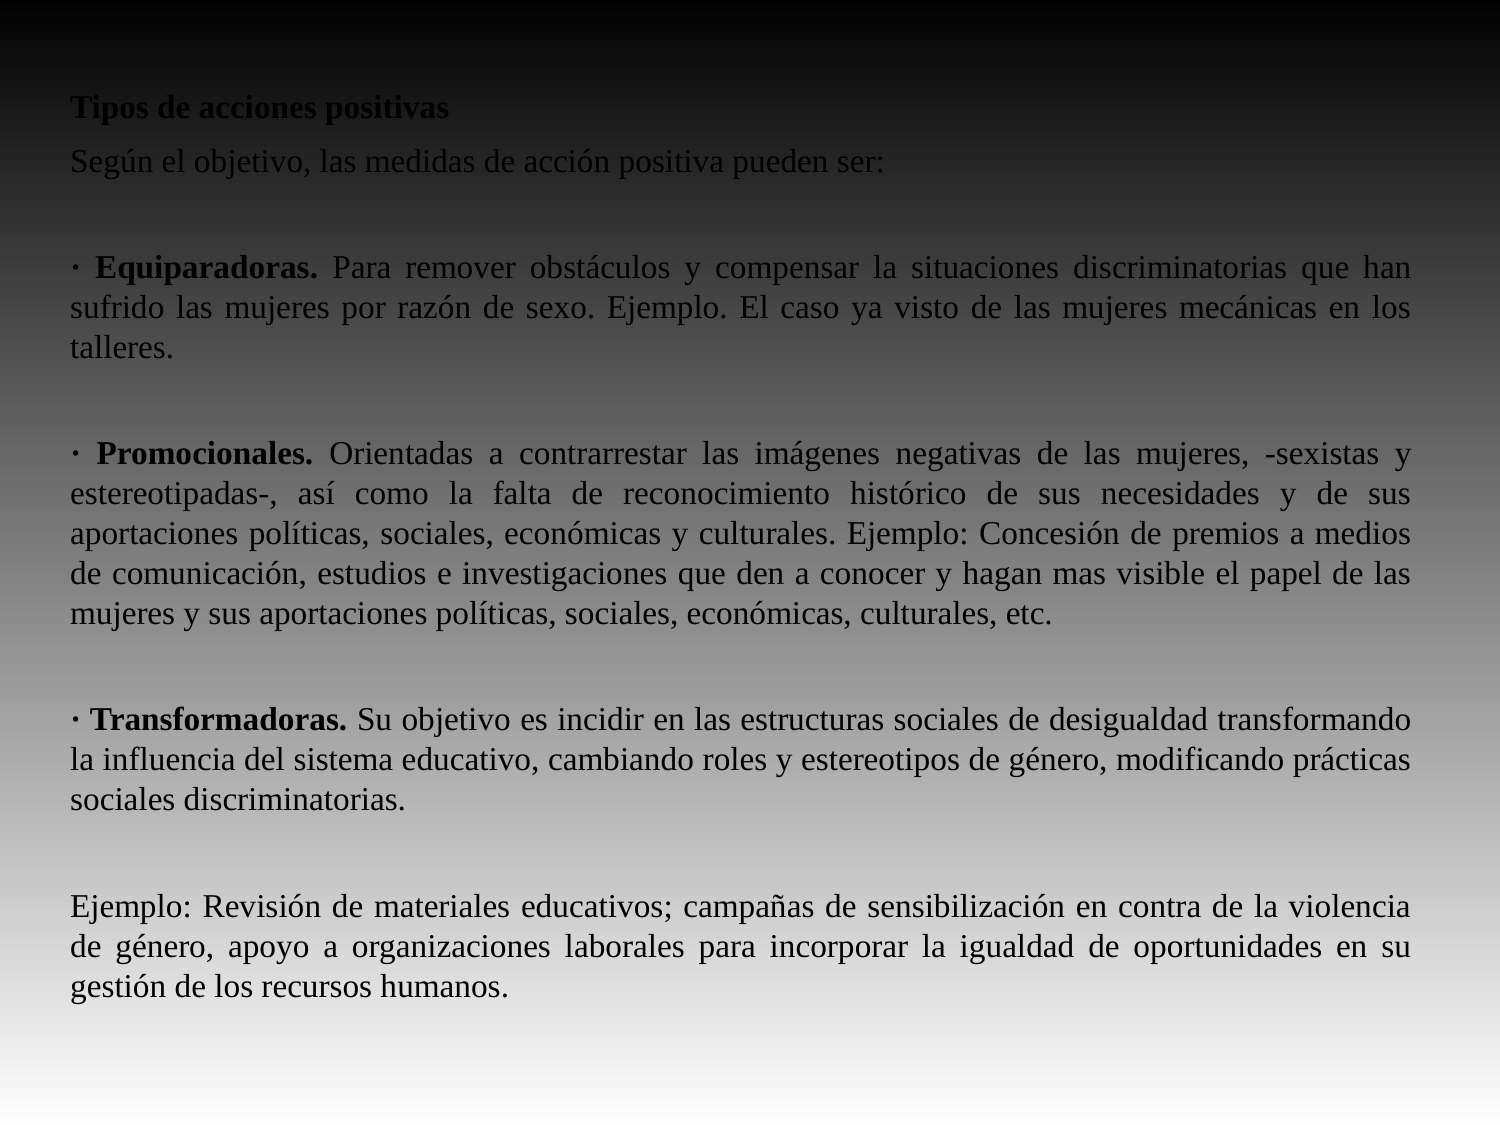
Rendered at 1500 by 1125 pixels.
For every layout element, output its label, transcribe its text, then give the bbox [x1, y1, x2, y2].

text_box Tipos de acciones positivas Según el objetivo, las medidas de acción positiva pueden ser: · Equiparadoras. Para remover obstáculos y compensar la situaciones discriminatorias que han sufrido las mujeres por razón de sexo. Ejemplo. El caso ya visto de las mujeres mecánicas en los talleres. · Promocionales. Orientadas a contrarrestar las imágenes negativas de las mujeres, -sexistas y estereotipadas-, así como la falta de reconocimiento histórico de sus necesidades y de sus aportaciones políticas, sociales, económicas y culturales. Ejemplo: Concesión de premios a medios de comunicación, estudios e investigaciones que den a conocer y hagan mas visible el papel de las mujeres y sus aportaciones políticas, sociales, económicas, culturales, etc. · Transformadoras. Su objetivo es incidir en las estructuras sociales de desigualdad transformando la influencia del sistema educativo, cambiando roles y estereotipos de género, modificando prácticas sociales discriminatorias. Ejemplo: Revisión de materiales educativos; campañas de sensibilización en contra de la violencia de género, apoyo a organizaciones laborales para incorporar la igualdad de oportunidades en su gestión de los recursos humanos. [55, 78, 1429, 1024]
